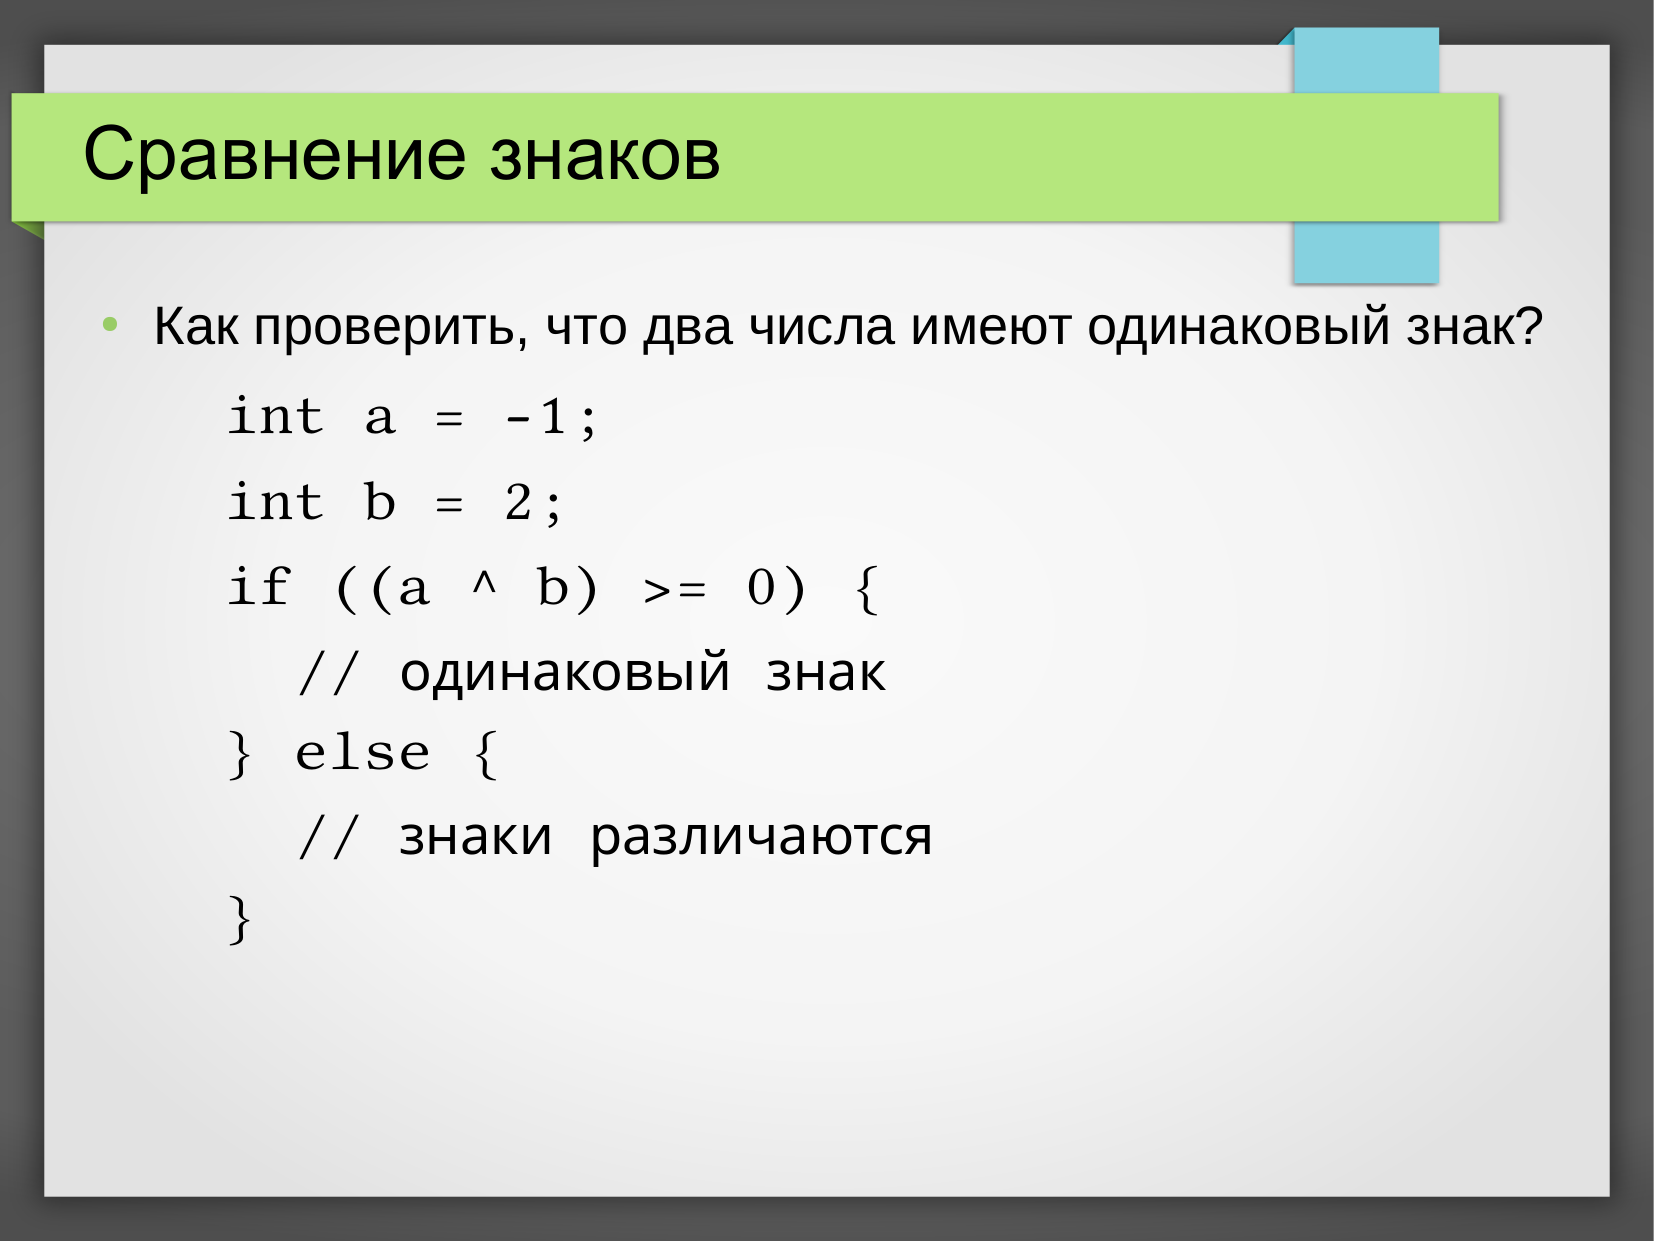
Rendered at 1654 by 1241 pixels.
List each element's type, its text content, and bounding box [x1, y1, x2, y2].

title Сравнение знаков [82, 94, 1264, 213]
list Как проверить, что два числа имеют одинаковый знак? int a = -1; int b = 2; if ((a ^ b) >= 0) { // одинаковый знак } else { // знаки различаются } [82, 295, 1571, 1015]
picture [0, 0, 1654, 1241]
